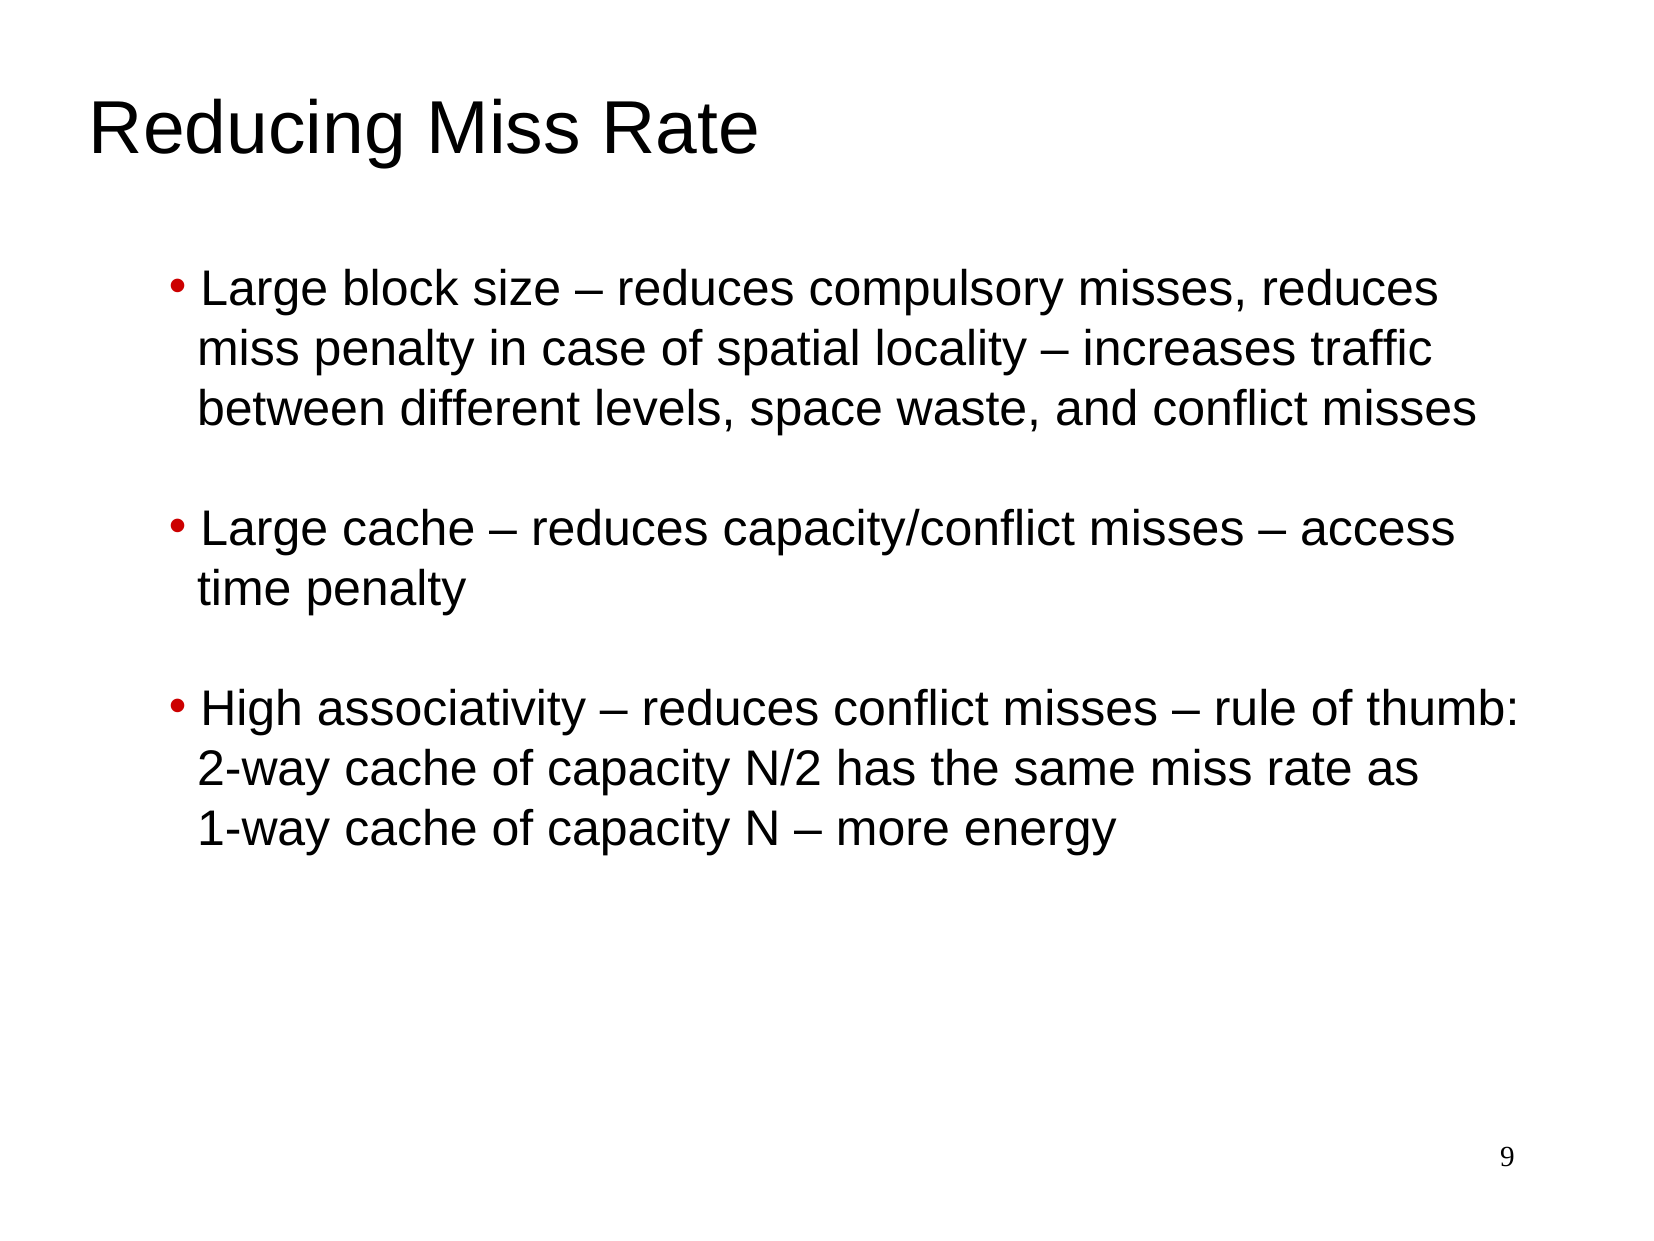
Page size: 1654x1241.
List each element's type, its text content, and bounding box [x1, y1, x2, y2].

text_box Large block size – reduces compulsory misses, reduces miss penalty in case of spatial locality – increases traffic between different levels, space waste, and conflict misses Large cache – reduces capacity/conflict misses – access time penalty High associativity – reduces conflict misses – rule of thumb: 2-way cache of capacity N/2 has the same miss rate as 1-way cache of capacity N – more energy [154, 247, 1536, 864]
text_box Reducing Miss Rate [74, 71, 776, 177]
text_box <number> [1185, 1129, 1530, 1213]
